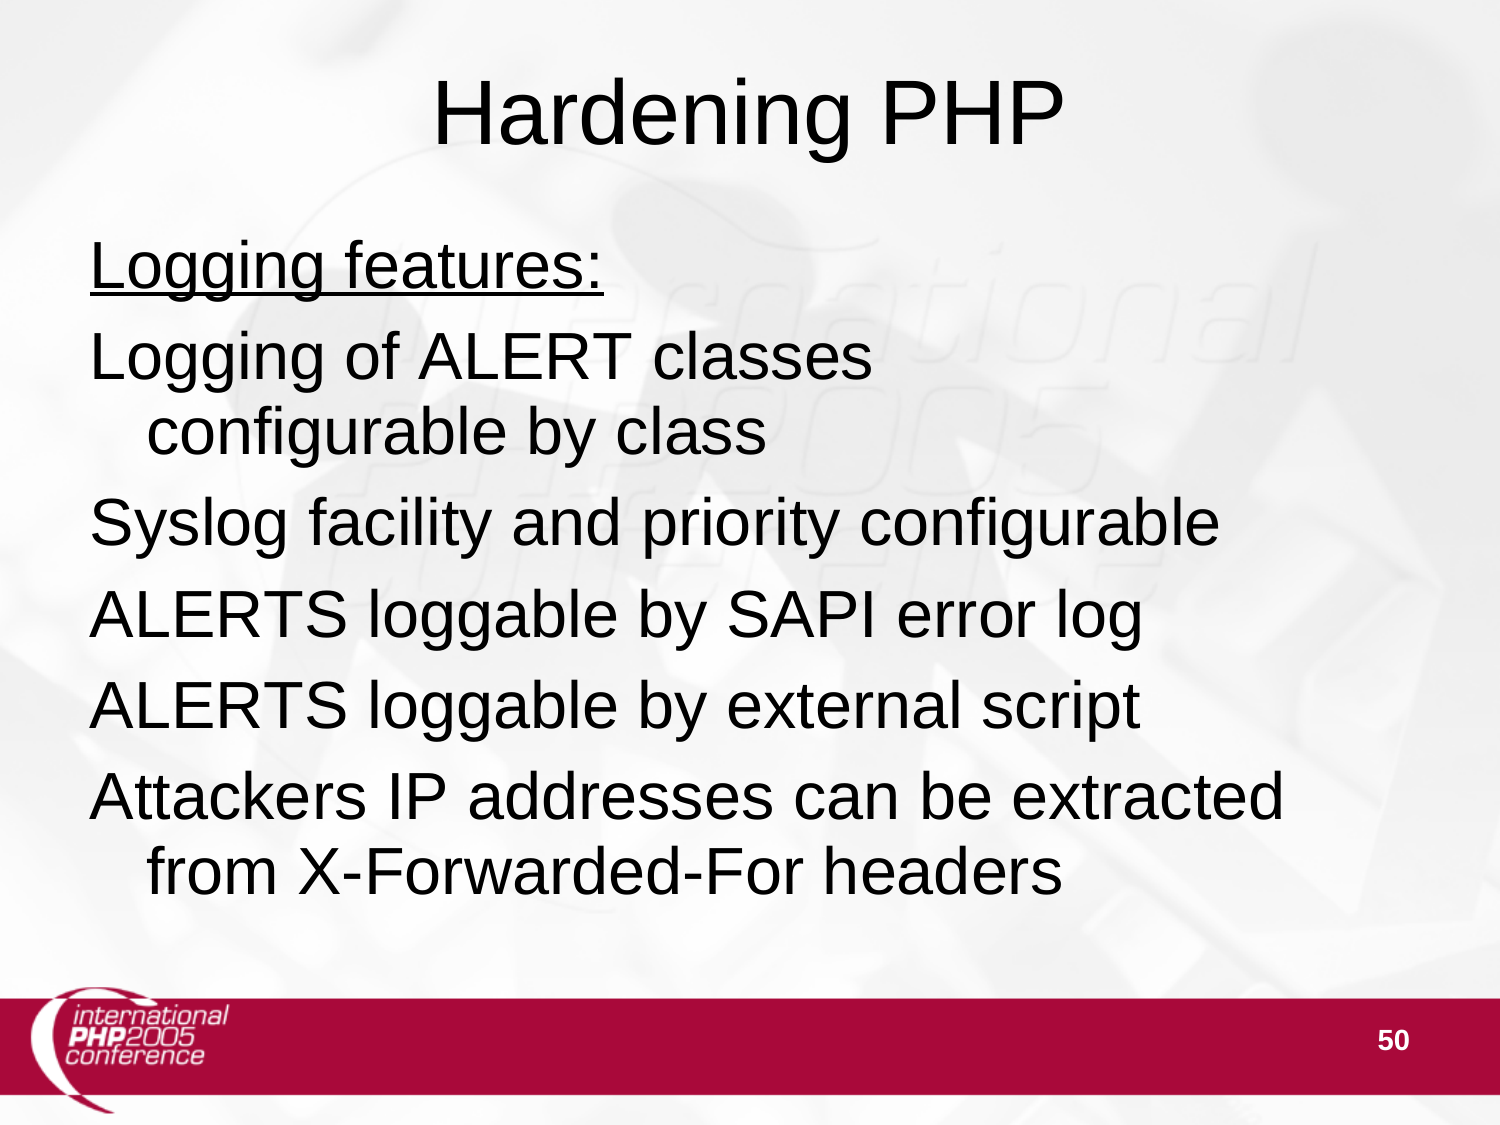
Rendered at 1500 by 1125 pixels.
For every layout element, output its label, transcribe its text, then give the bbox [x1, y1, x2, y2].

list Logging features: Logging of ALERT classes configurable by class Syslog facility and priority configurable ALERTS loggable by SAPI error log ALERTS loggable by external script Attackers IP addresses can be extracted from X-Forwarded-For headers [75, 220, 1426, 977]
picture [0, 0, 1500, 1125]
title Hardening PHP [75, 18, 1426, 207]
